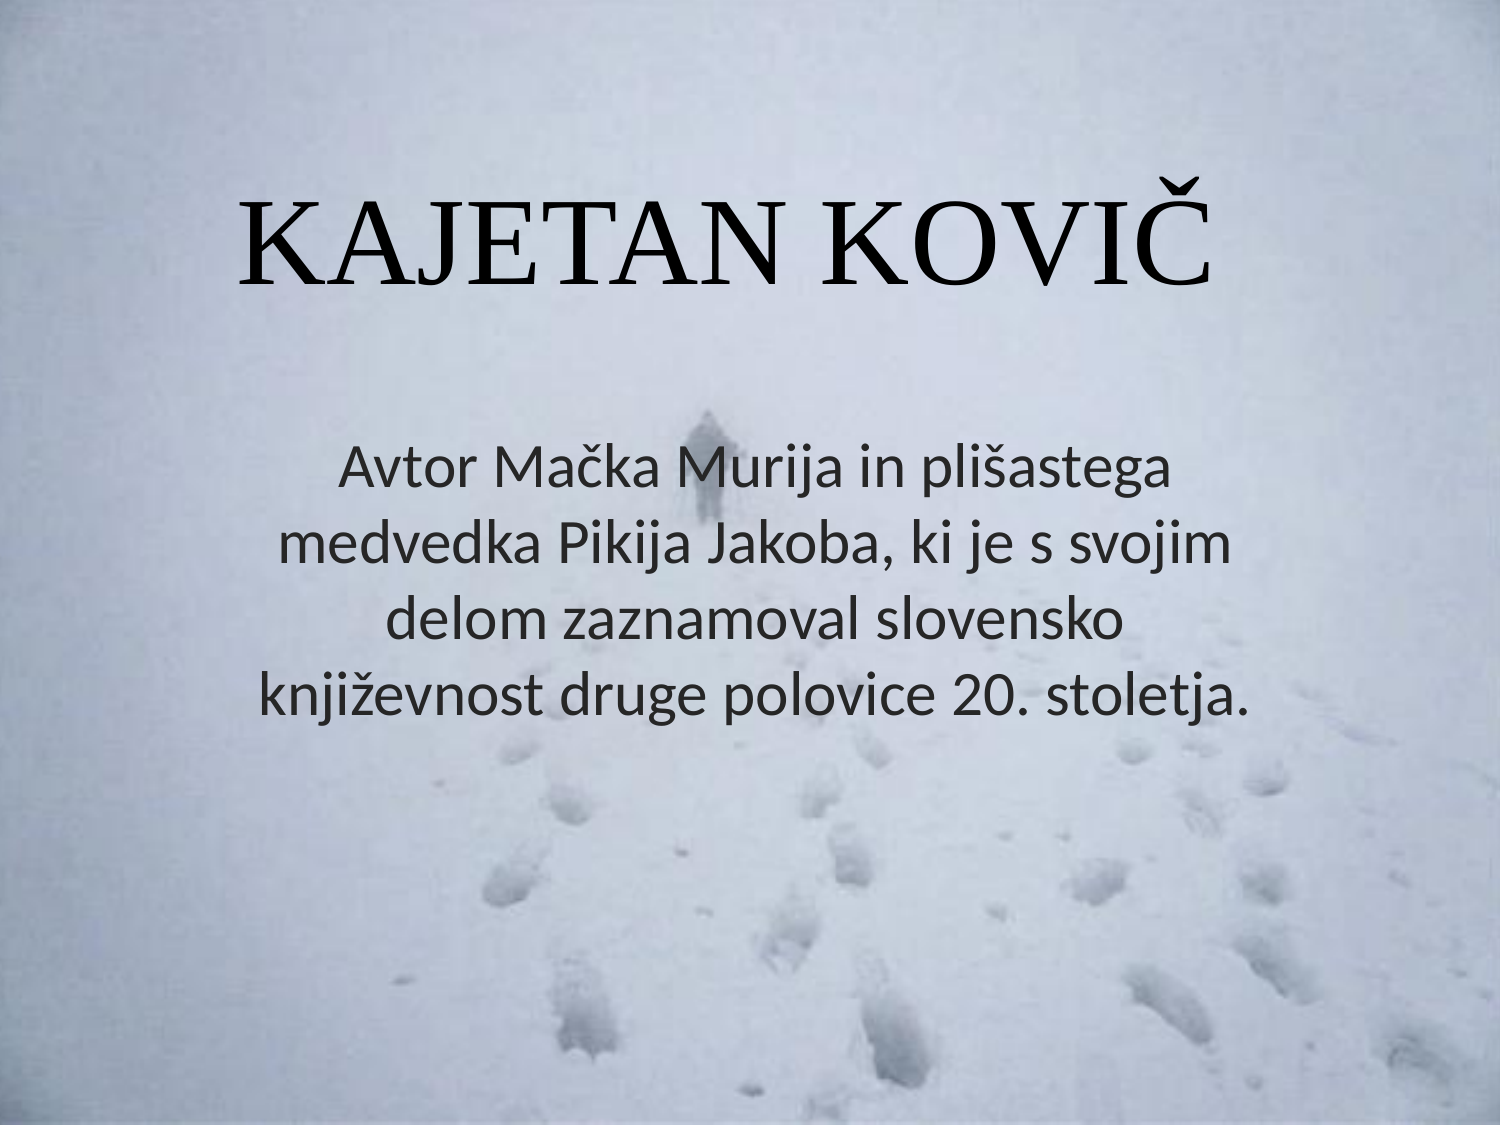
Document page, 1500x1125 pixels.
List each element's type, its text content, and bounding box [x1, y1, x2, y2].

picture [0, 0, 1500, 1125]
title KAJETAN KOVIČ [88, 113, 1364, 355]
subtitle Avtor Mačka Murija in plišastega medvedka Pikija Jakoba, ki je s svojim delom zaznamoval slovensko književnost druge polovice 20. stoletja. [230, 416, 1282, 740]
